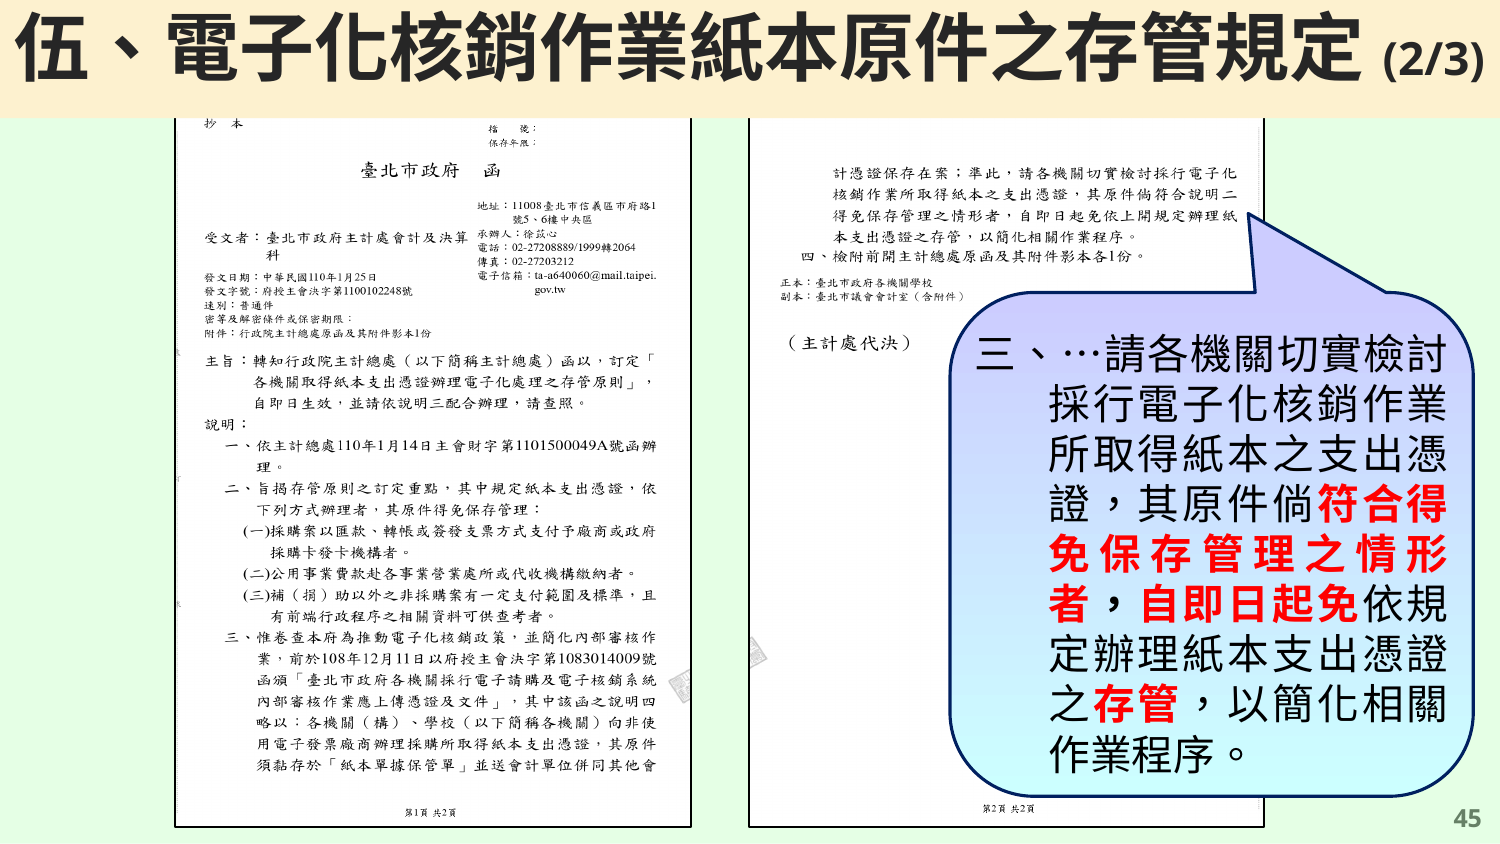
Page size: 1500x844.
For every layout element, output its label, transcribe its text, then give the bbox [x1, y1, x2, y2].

text_box 三、…請各機關切實檢討採行電子化核銷作業所取得紙本之支出憑證，其原件倘符合得免保存管理之情形者，自即日起免依規定辦理紙本支出憑證之存管，以簡化相關作業程序。 [949, 213, 1474, 797]
text_box 伍、電子化核銷作業紙本原件之存管規定(2/3) [0, 0, 1500, 119]
picture [750, 119, 1263, 826]
text_box [0, 119, 1500, 844]
picture [176, 119, 691, 826]
